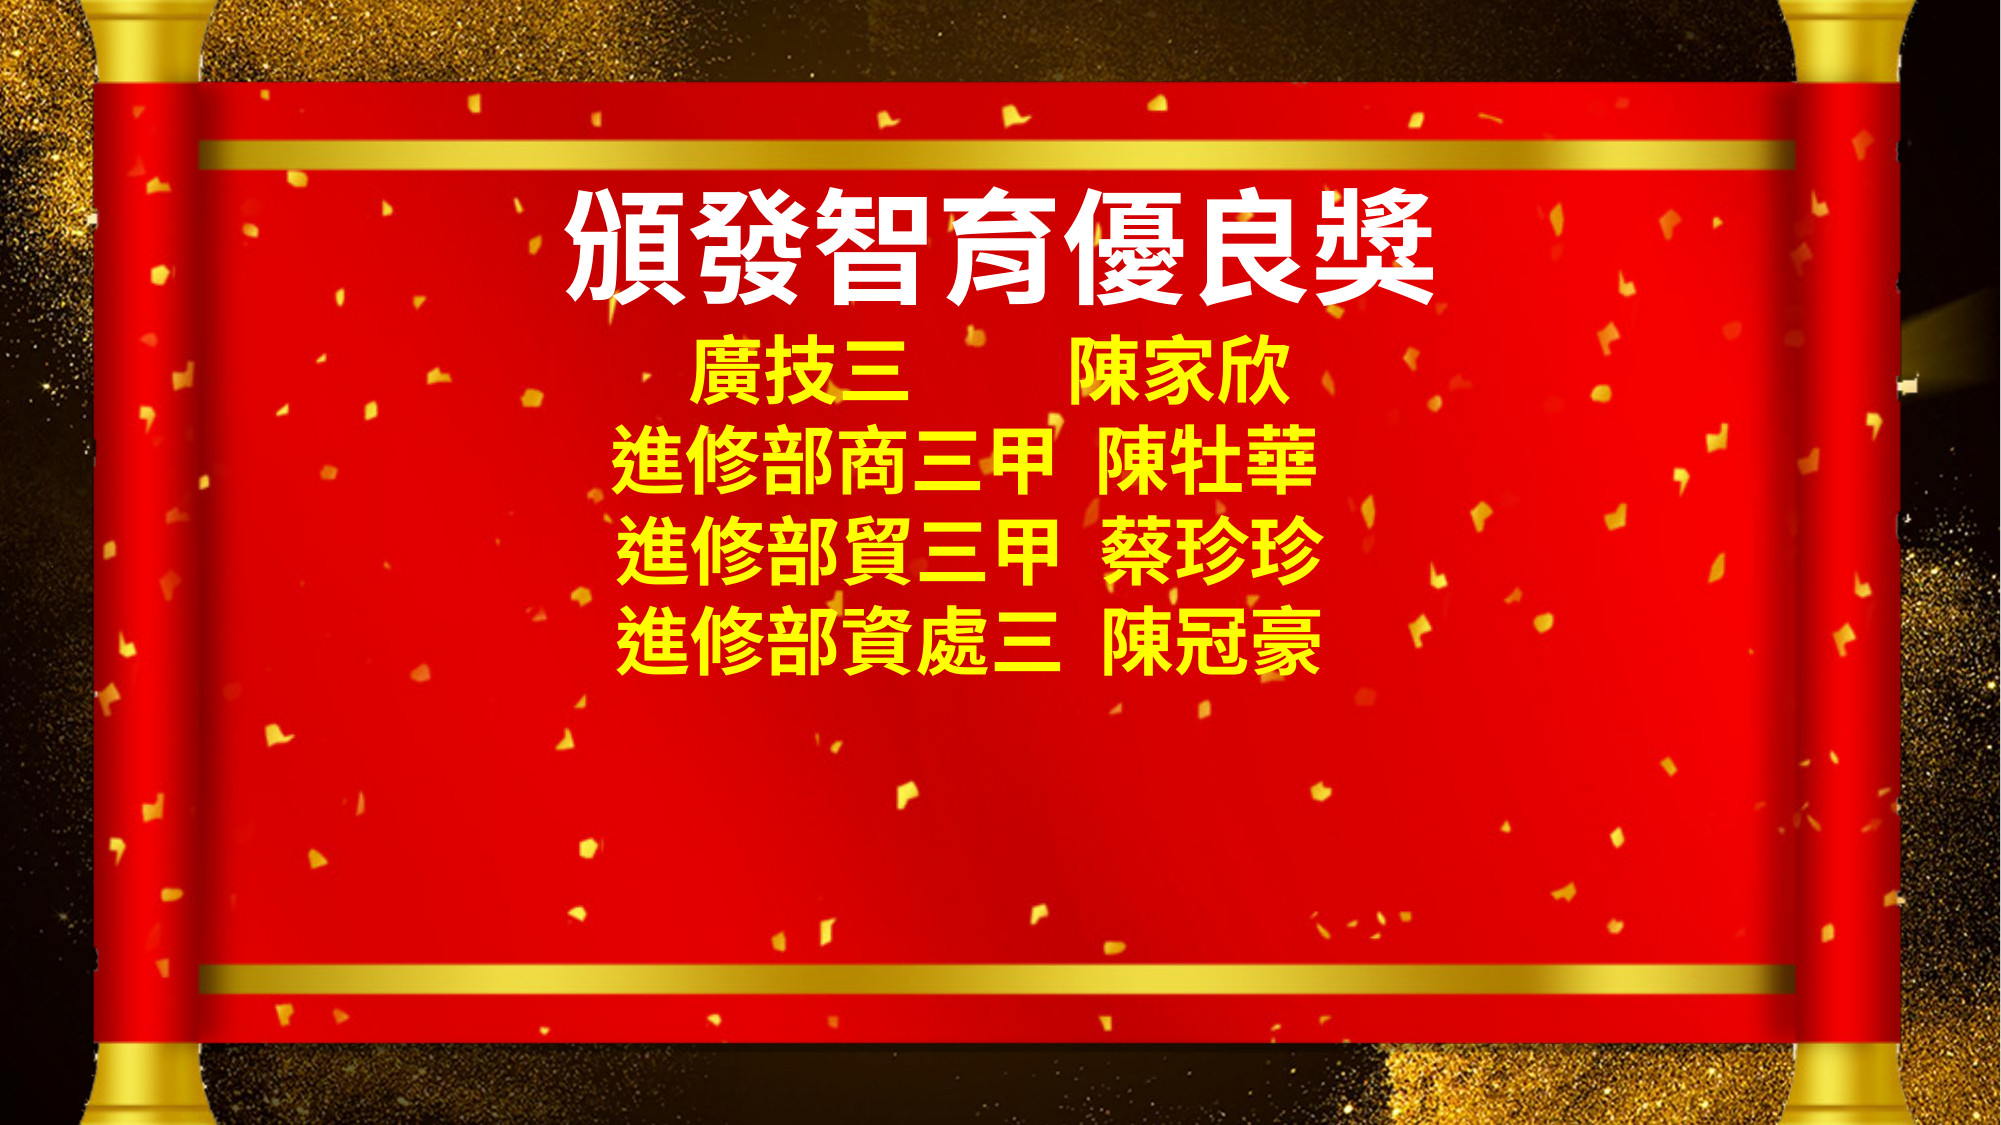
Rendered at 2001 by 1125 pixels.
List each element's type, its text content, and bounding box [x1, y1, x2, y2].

text_box 頒發智育優良獎 [451, 162, 1549, 330]
text_box 廣技三 陳家欣 進修部商三甲 陳牡華 [485, 316, 1376, 514]
text_box 進修部貿三甲 蔡珍珍 進修部資處三 陳冠豪 [562, 497, 1344, 694]
